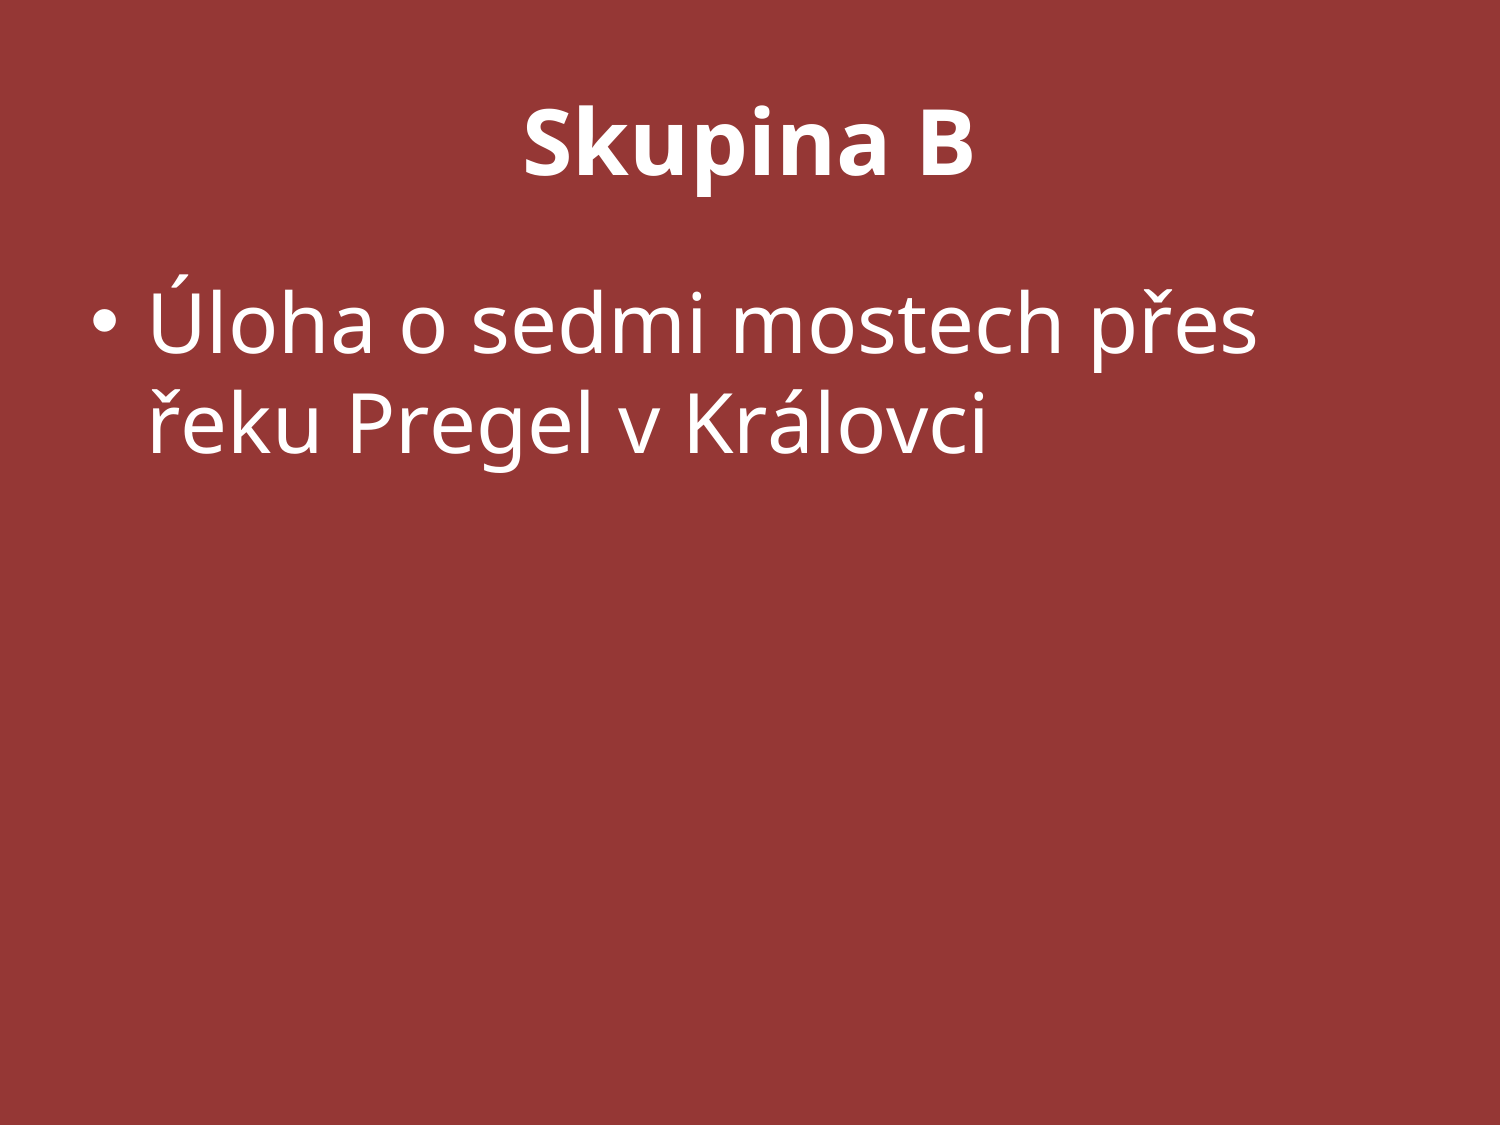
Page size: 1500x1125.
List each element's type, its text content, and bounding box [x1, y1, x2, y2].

title Skupina B [75, 45, 1426, 233]
list Úloha o sedmi mostech přes řeku Pregel v Královci [75, 262, 1426, 1006]
